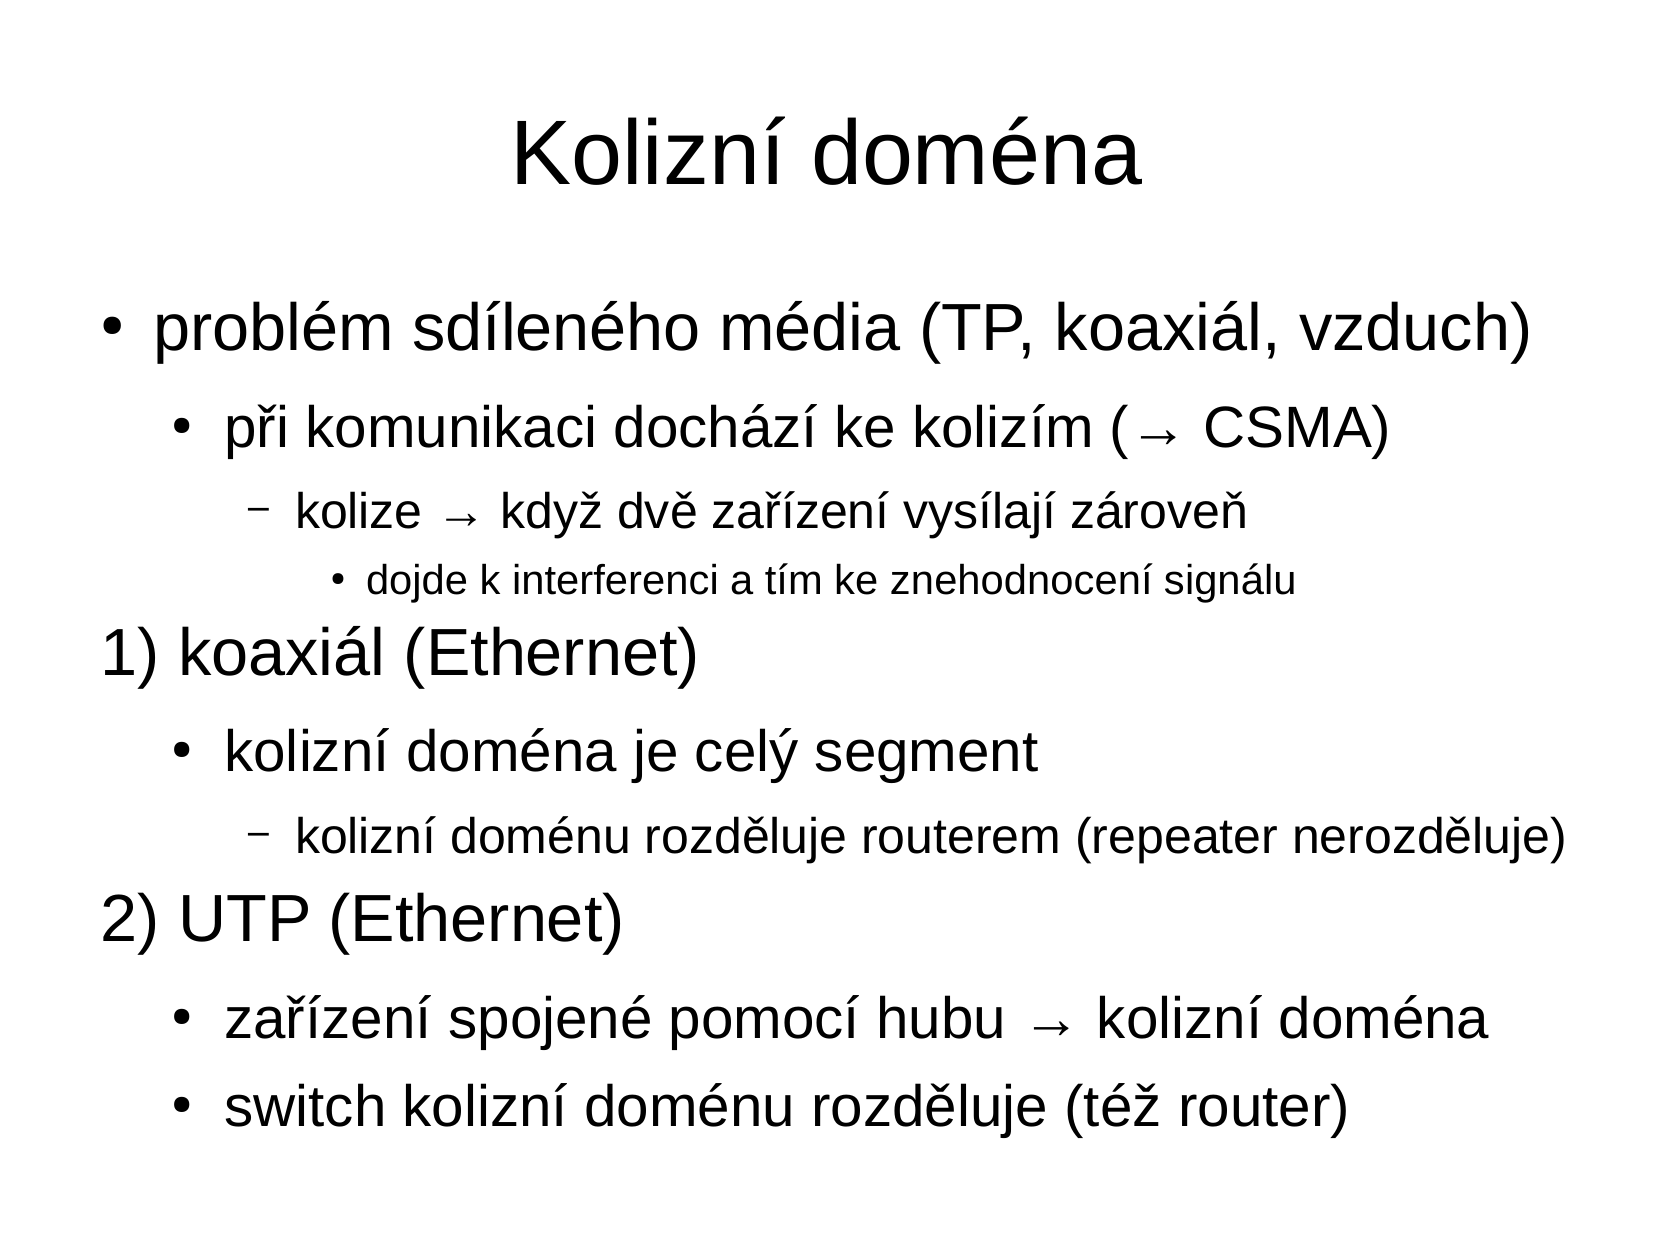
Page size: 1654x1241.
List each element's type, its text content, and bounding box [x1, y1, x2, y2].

title Kolizní doména [82, 49, 1571, 257]
list problém sdíleného média (TP, koaxiál, vzduch) při komunikaci dochází ke kolizím (→ CSMA) kolize → když dvě zařízení vysílají zároveň dojde k interferenci a tím ke znehodnocení signálu koaxiál (Ethernet) kolizní doména je celý segment kolizní doménu rozděluje routerem (repeater nerozděluje) UTP (Ethernet) zařízení spojené pomocí hubu → kolizní doména switch kolizní doménu rozděluje (též router) [82, 290, 1571, 1139]
